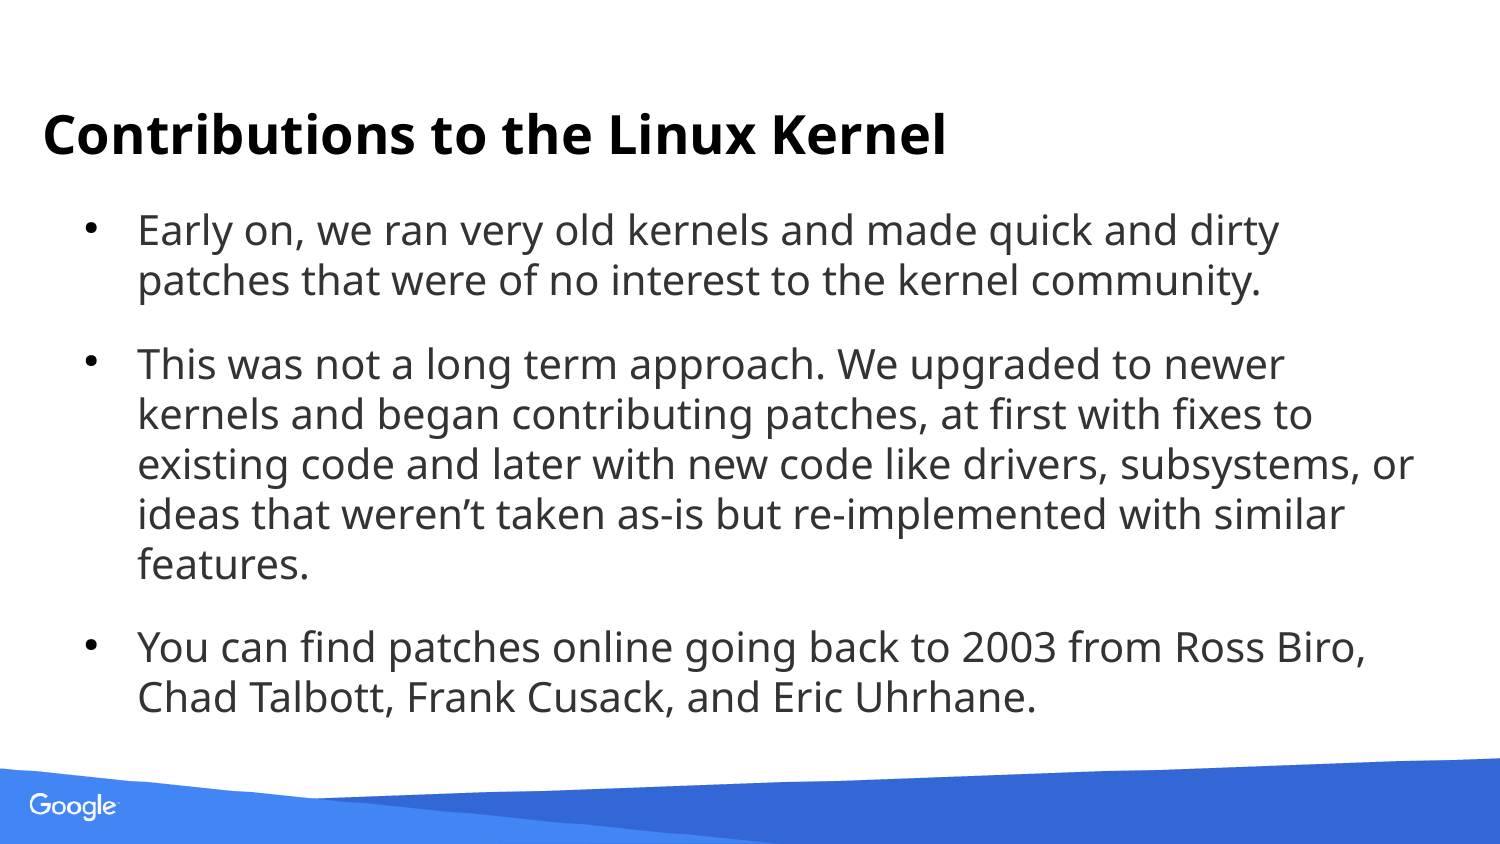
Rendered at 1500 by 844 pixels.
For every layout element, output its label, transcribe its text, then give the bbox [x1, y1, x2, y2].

picture [0, 0, 1500, 844]
text_box Contributions to the Linux Kernel [27, 85, 1478, 210]
list Early on, we ran very old kernels and made quick and dirty patches that were of no interest to the kernel community. This was not a long term approach. We upgraded to newer kernels and began contributing patches, at first with fixes to existing code and later with new code like drivers, subsystems, or ideas that weren’t taken as-is but re-implemented with similar features. You can find patches online going back to 2003 from Ross Biro, Chad Talbott, Frank Cusack, and Eric Uhrhane. [51, 210, 1449, 750]
